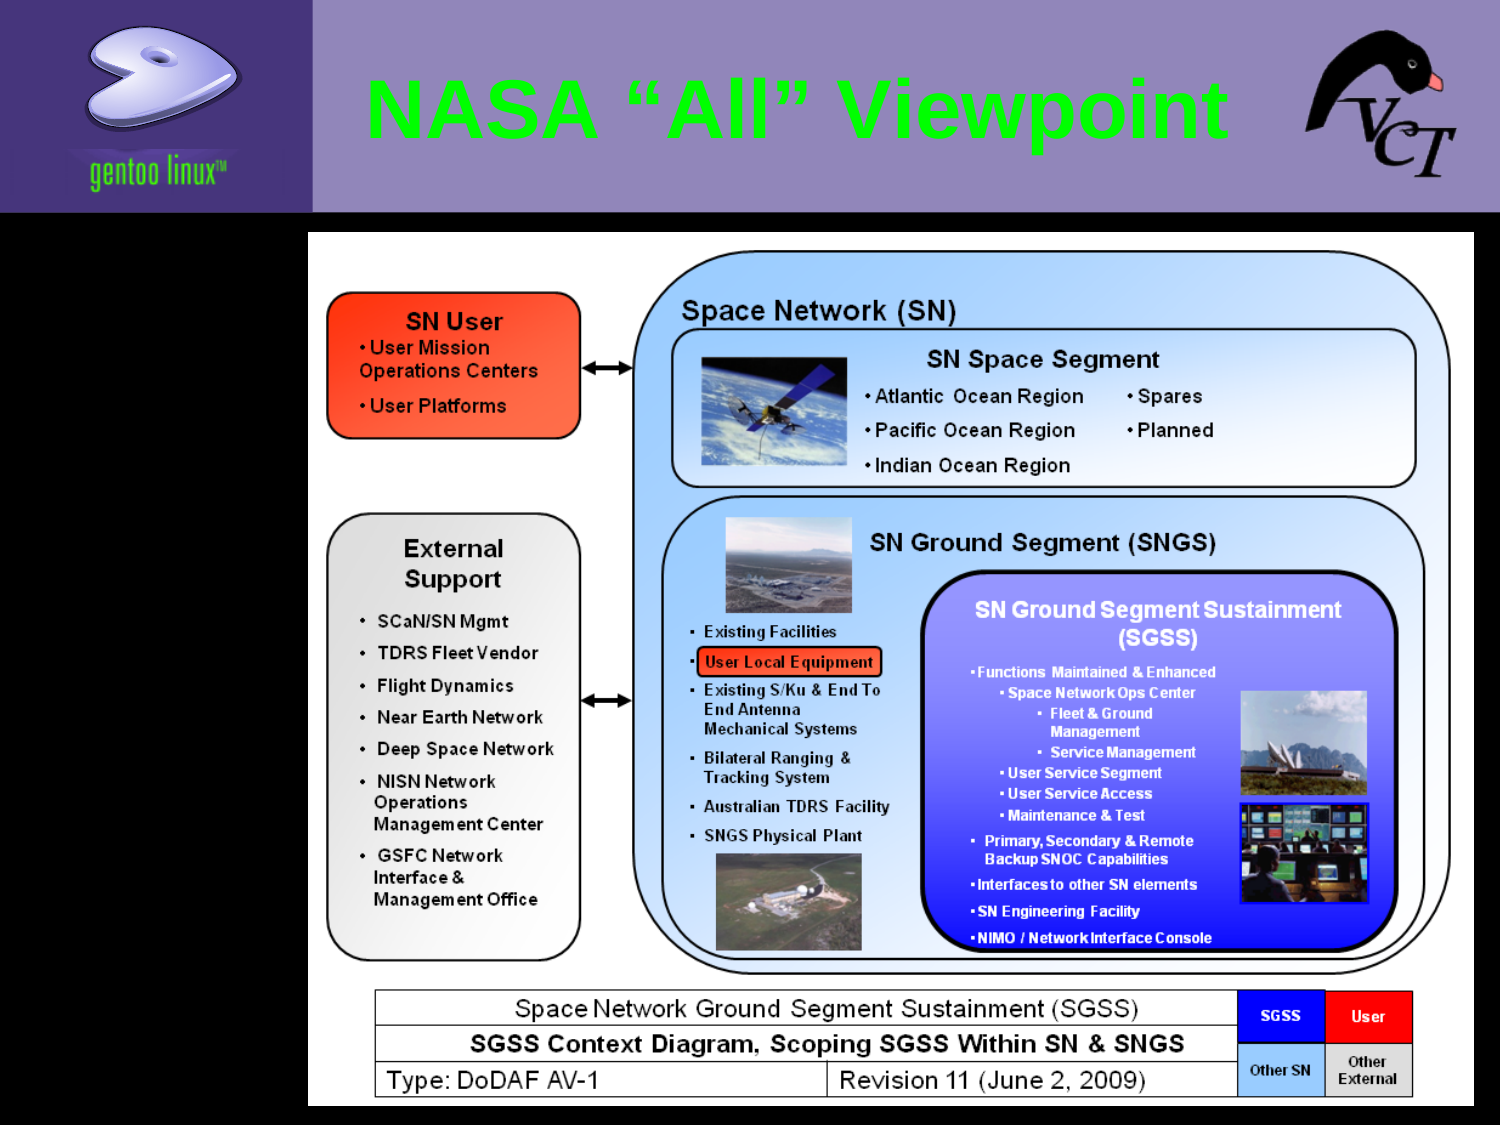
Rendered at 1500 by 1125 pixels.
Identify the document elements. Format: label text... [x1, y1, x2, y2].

title NASA “All” Viewpoint [324, 12, 1271, 201]
picture [1292, 21, 1471, 189]
picture [308, 232, 1474, 1106]
picture [0, 149, 300, 195]
